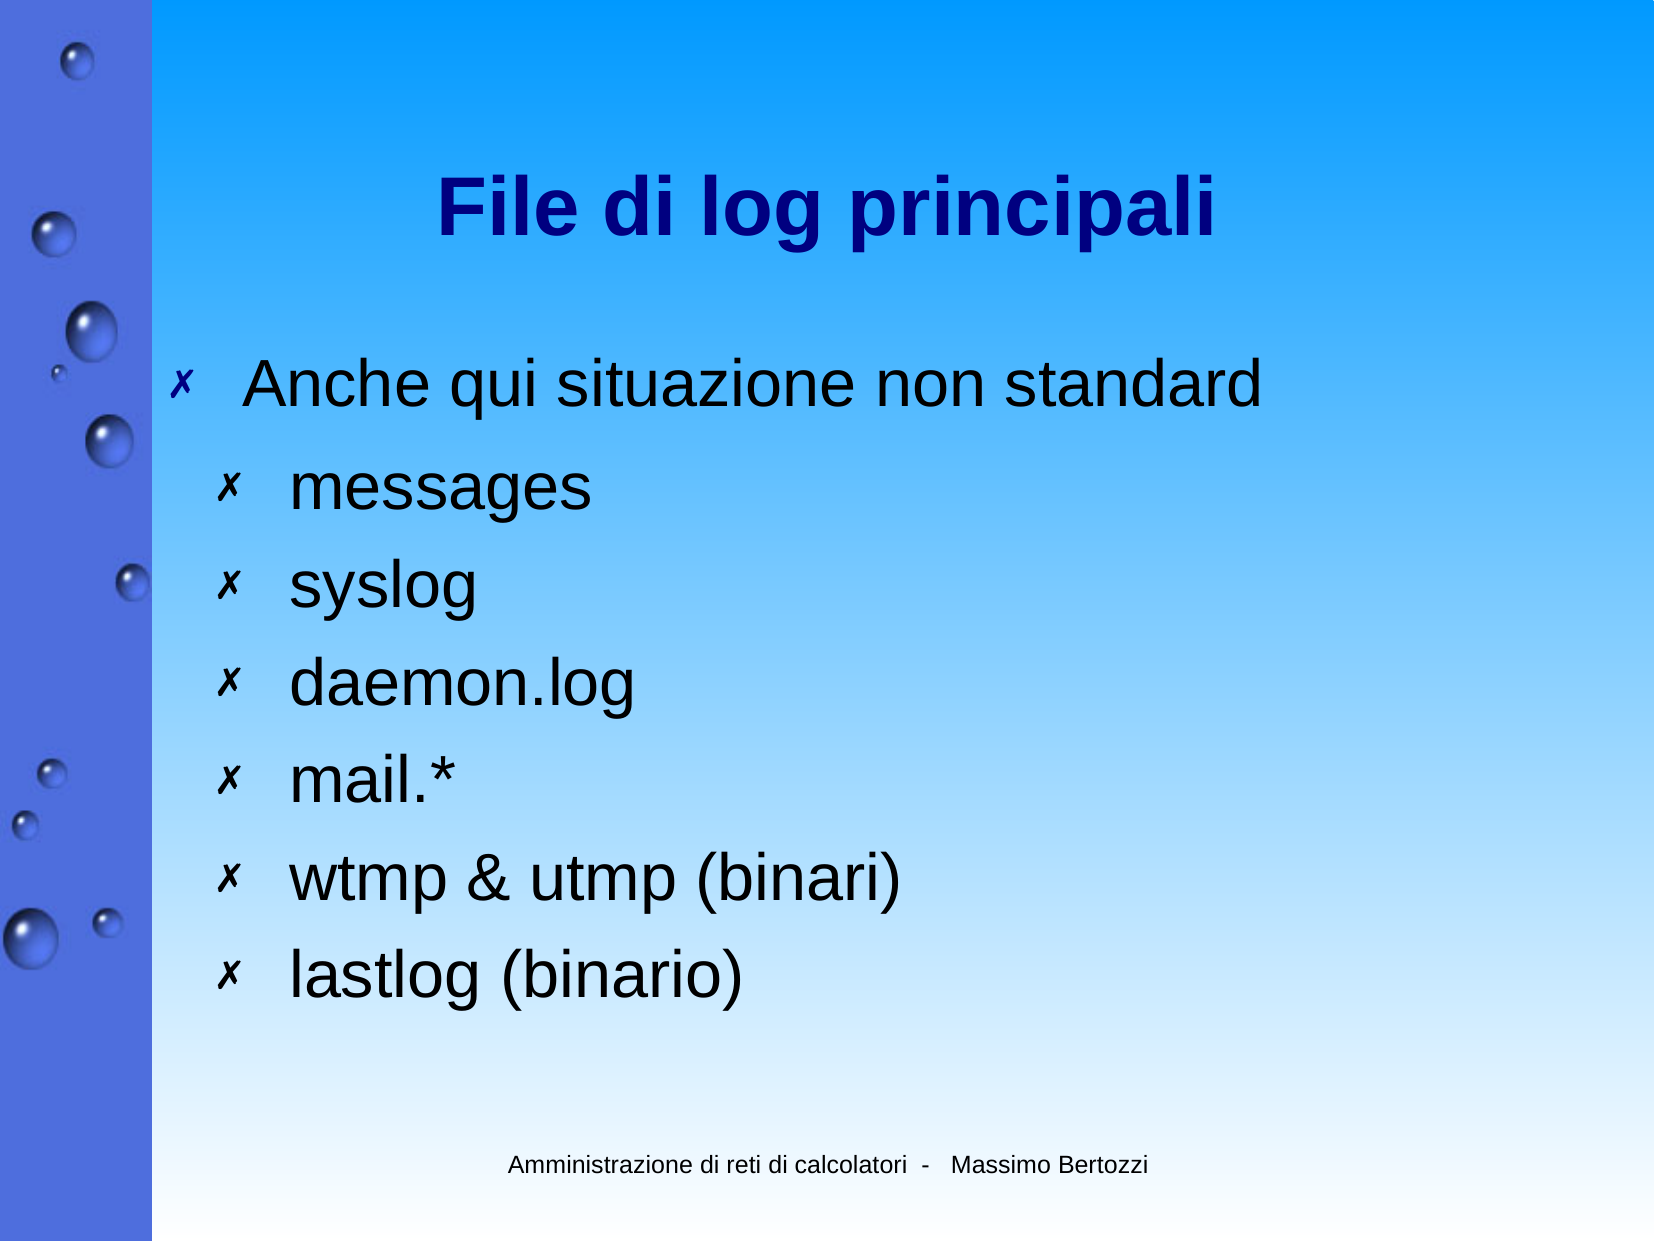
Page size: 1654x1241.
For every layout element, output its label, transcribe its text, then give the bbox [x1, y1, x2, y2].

title File di log principali [121, 102, 1534, 311]
list Anche qui situazione non standard messages syslog daemon.log mail.* wtmp & utmp (binari) lastlog (binario) [159, 346, 1572, 1128]
picture [0, 0, 152, 1241]
